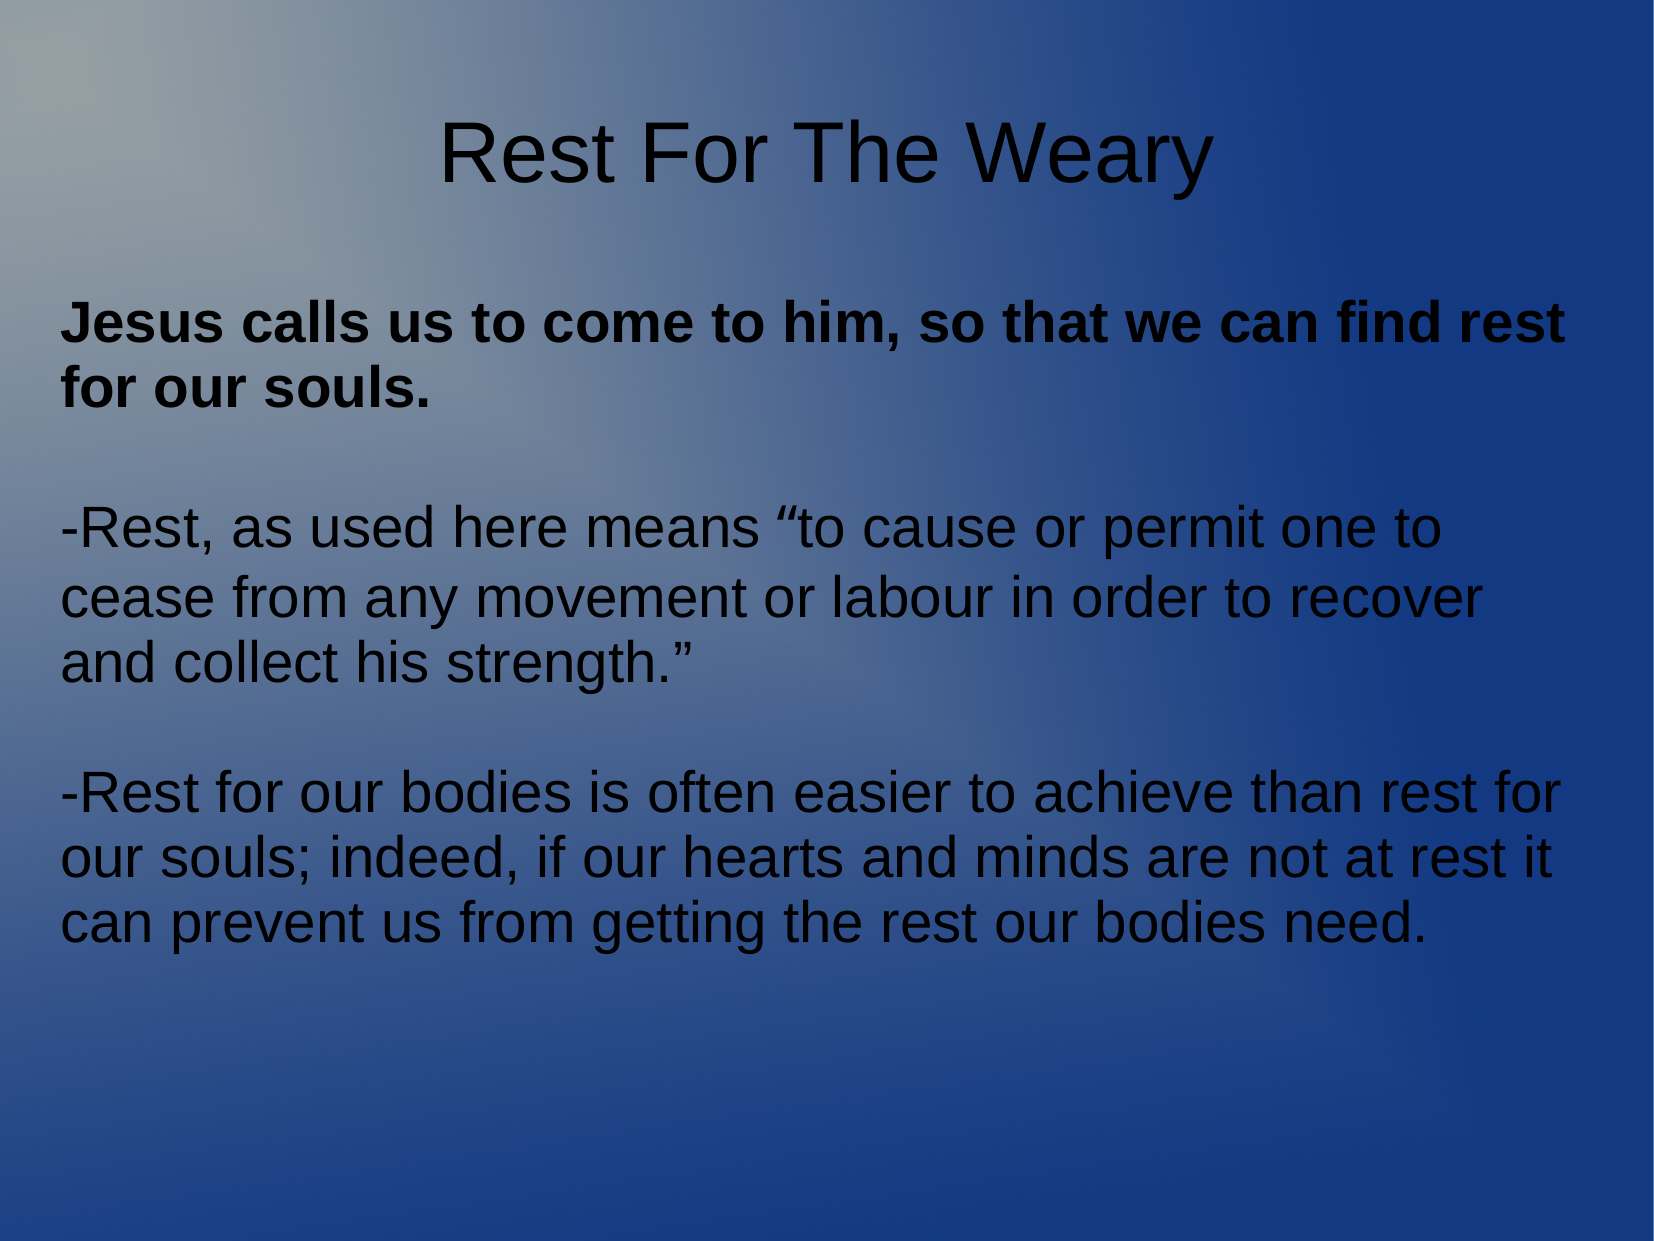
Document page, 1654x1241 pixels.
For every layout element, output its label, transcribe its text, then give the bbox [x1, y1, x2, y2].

title Rest For The Weary [82, 49, 1571, 257]
picture [0, 0, 1654, 1241]
subtitle Jesus calls us to come to him, so that we can find rest for our souls. -Rest, as used here means “to cause or permit one to cease from any movement or labour in order to recover and collect his strength.” -Rest for our bodies is often easier to achieve than rest for our souls; indeed, if our hearts and minds are not at rest it can prevent us from getting the rest our bodies need. [60, 290, 1571, 1241]
